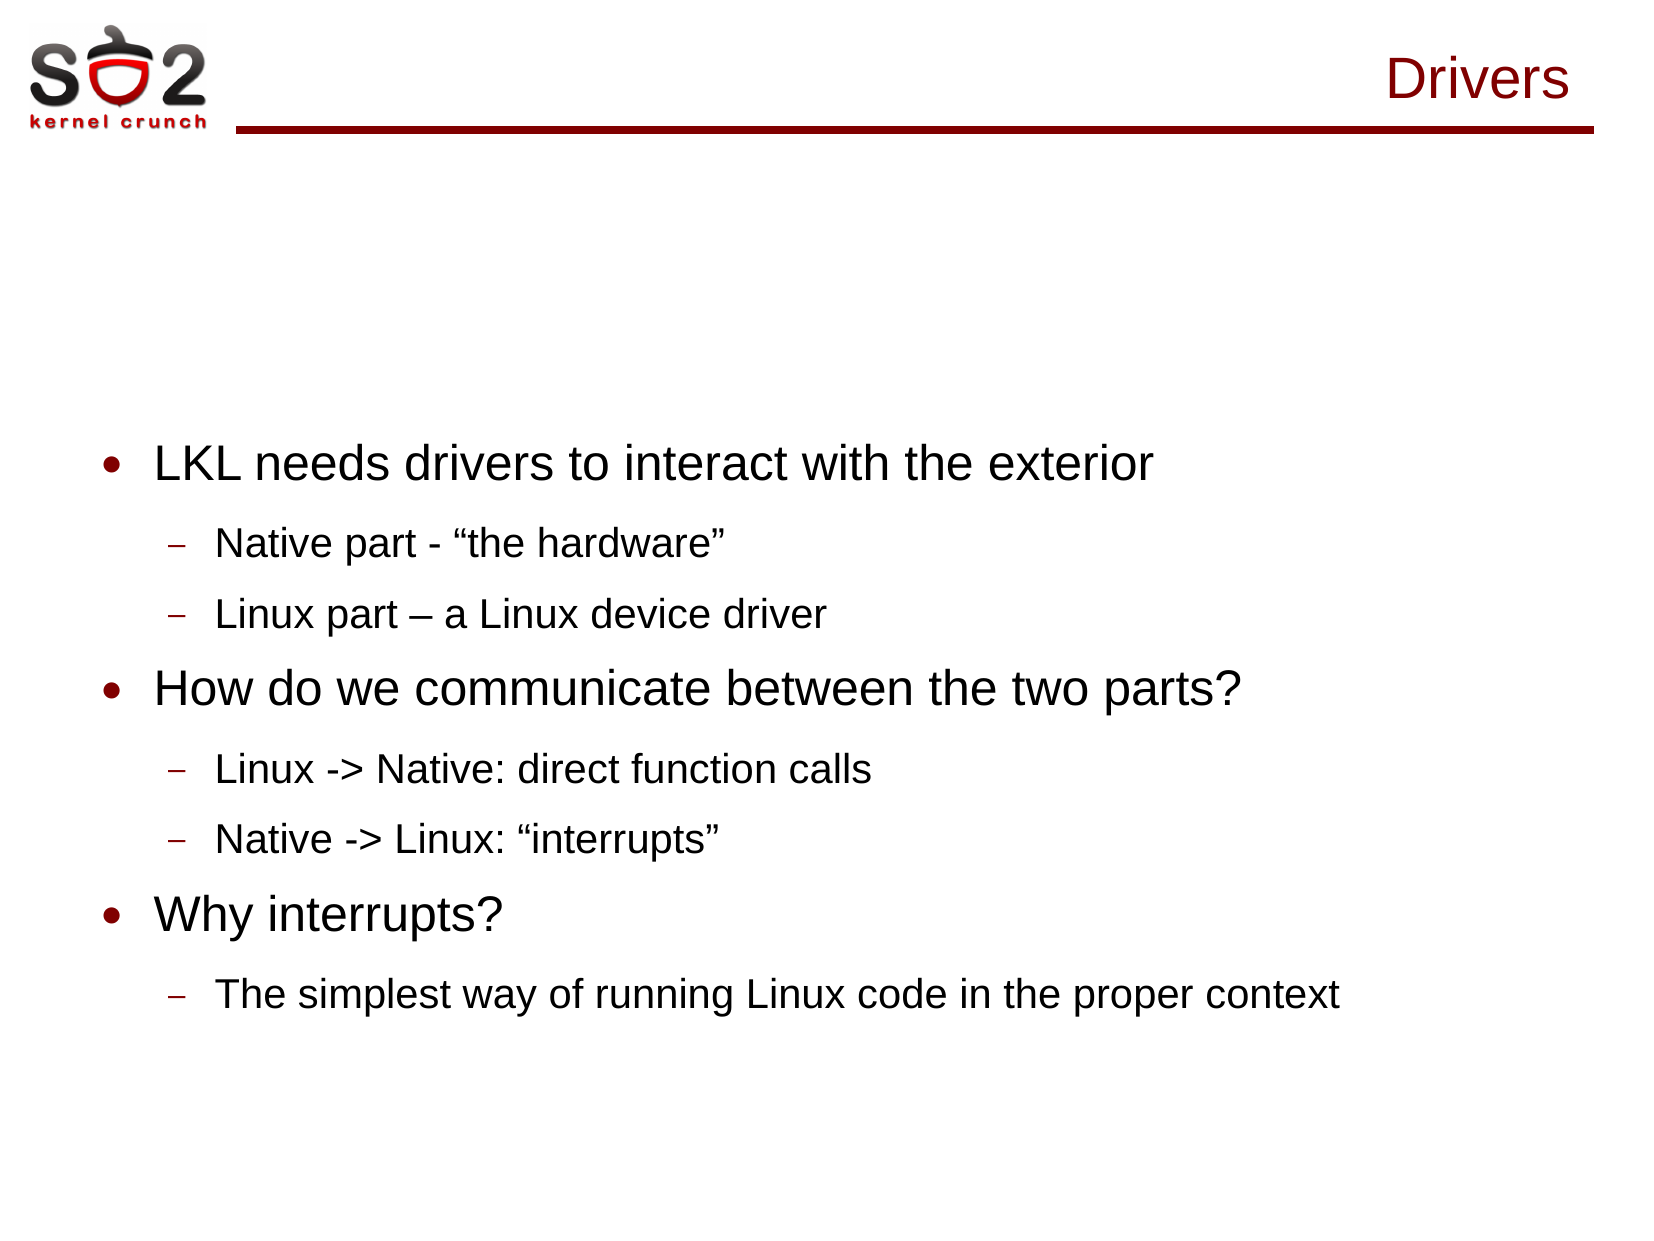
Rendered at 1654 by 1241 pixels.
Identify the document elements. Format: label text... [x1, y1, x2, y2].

title Drivers [82, 33, 1571, 125]
list LKL needs drivers to interact with the exterior Native part - “the hardware” Linux part – a Linux device driver How do we communicate between the two parts? Linux -> Native: direct function calls Native -> Linux: “interrupts” Why interrupts? The simplest way of running Linux code in the proper context [82, 324, 1571, 1129]
picture [29, 23, 207, 130]
